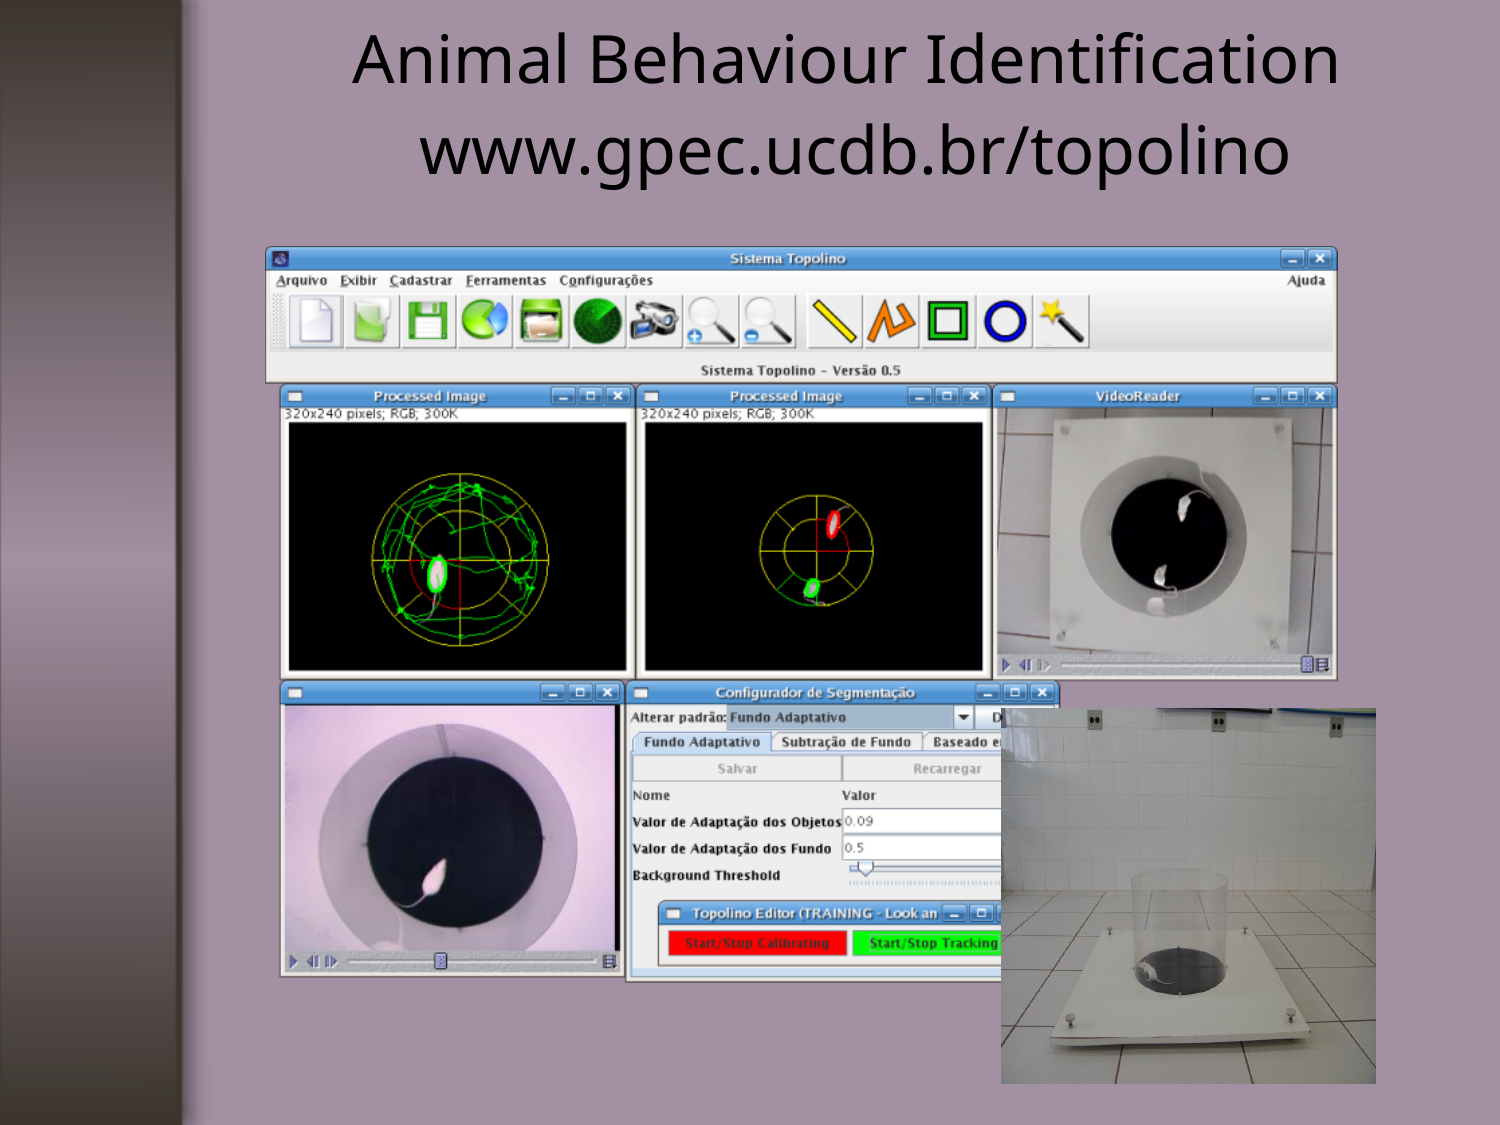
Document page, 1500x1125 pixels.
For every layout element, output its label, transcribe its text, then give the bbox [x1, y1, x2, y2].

title Animal Behaviour Identification www.gpec.ucdb.br/topolino [206, 9, 1500, 198]
picture [0, 0, 1500, 1125]
